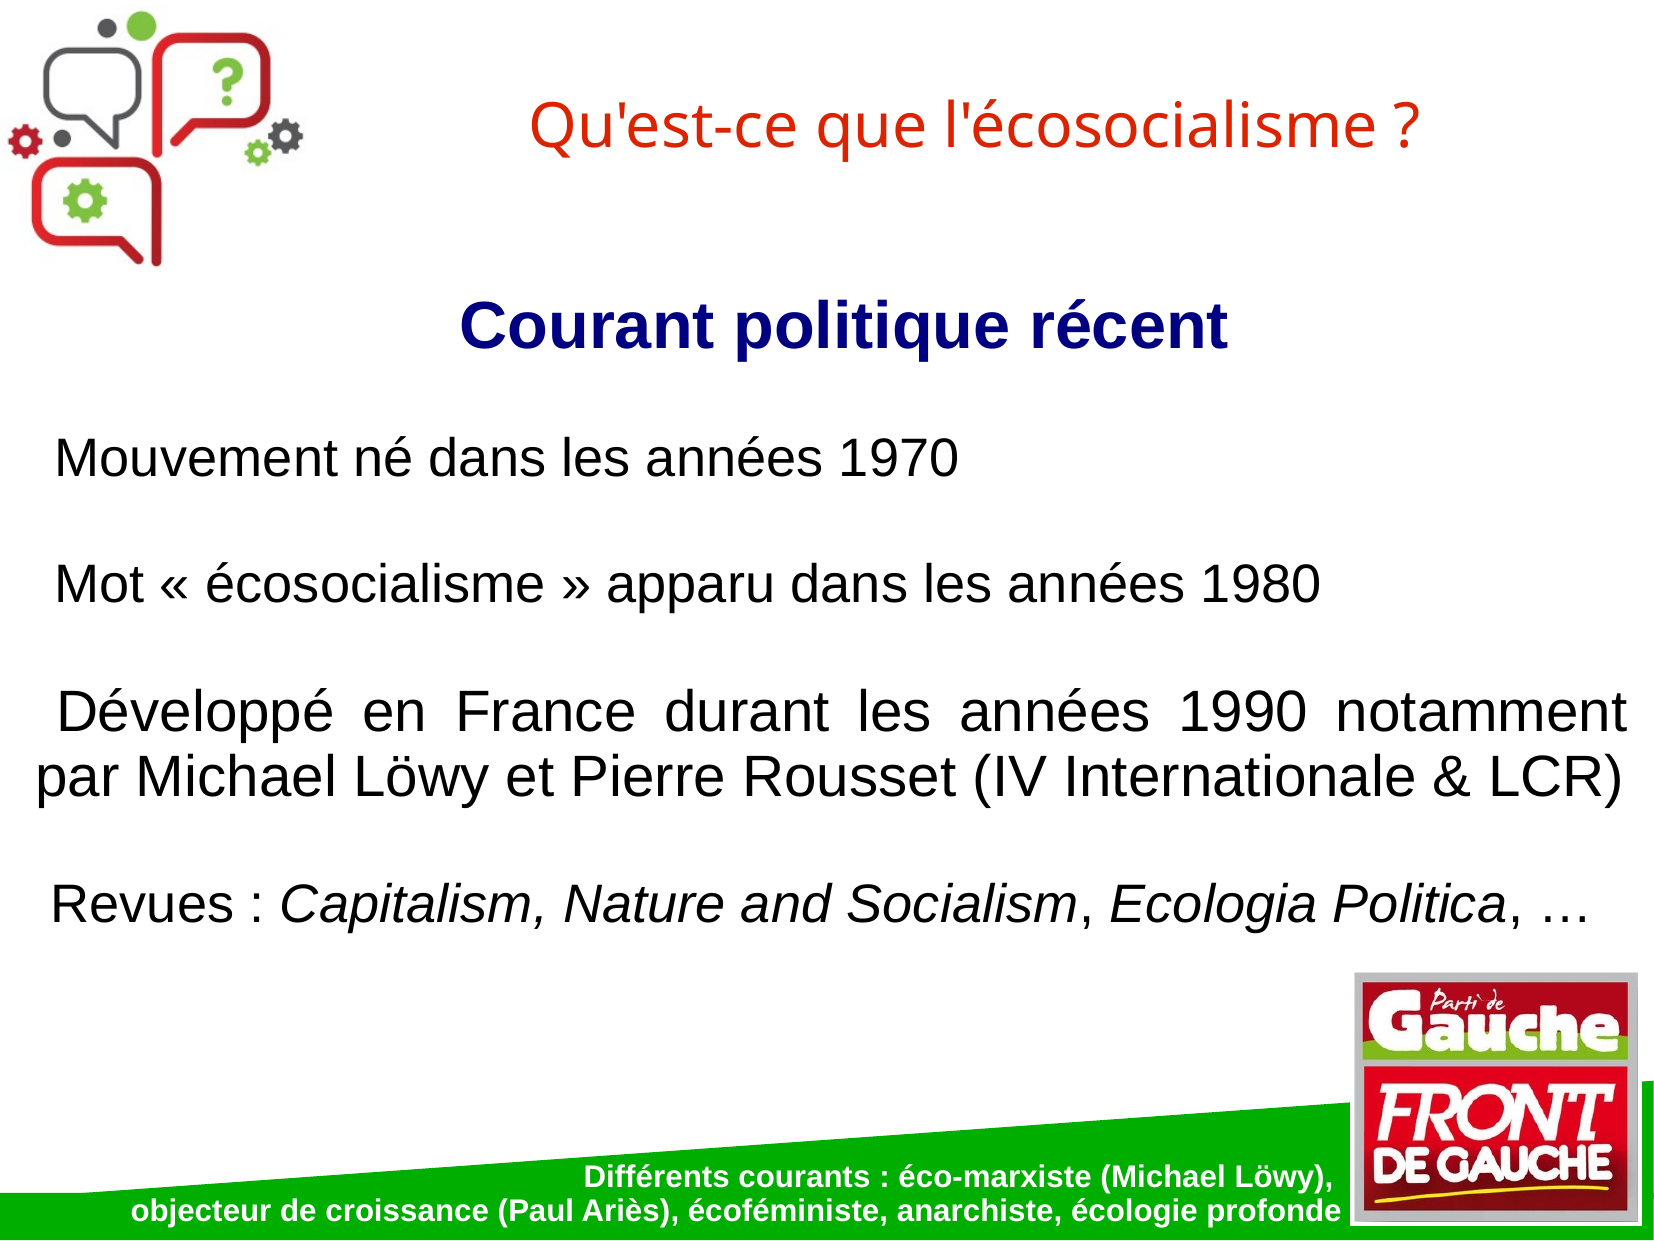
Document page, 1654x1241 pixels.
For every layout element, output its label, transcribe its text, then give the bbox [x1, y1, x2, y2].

picture [1350, 968, 1642, 1226]
picture [2, 5, 327, 272]
title Qu'est-ce que l'écosocialisme ? [320, 19, 1630, 227]
text_box Différents courants : éco-marxiste (Michael Löwy), objecteur de croissance (Paul Ariès), écoféministe, anarchiste, écologie profonde [11, 1151, 1359, 1241]
subtitle Courant politique récent Mouvement né dans les années 1970 Mot « écosocialisme » apparu dans les années 1980 Développé en France durant les années 1990 notamment par Michael Löwy et Pierre Rousset (IV Internationale & LCR) Revues : Capitalism, Nature and Socialism, Ecologia Politica, … [35, 286, 1630, 1118]
